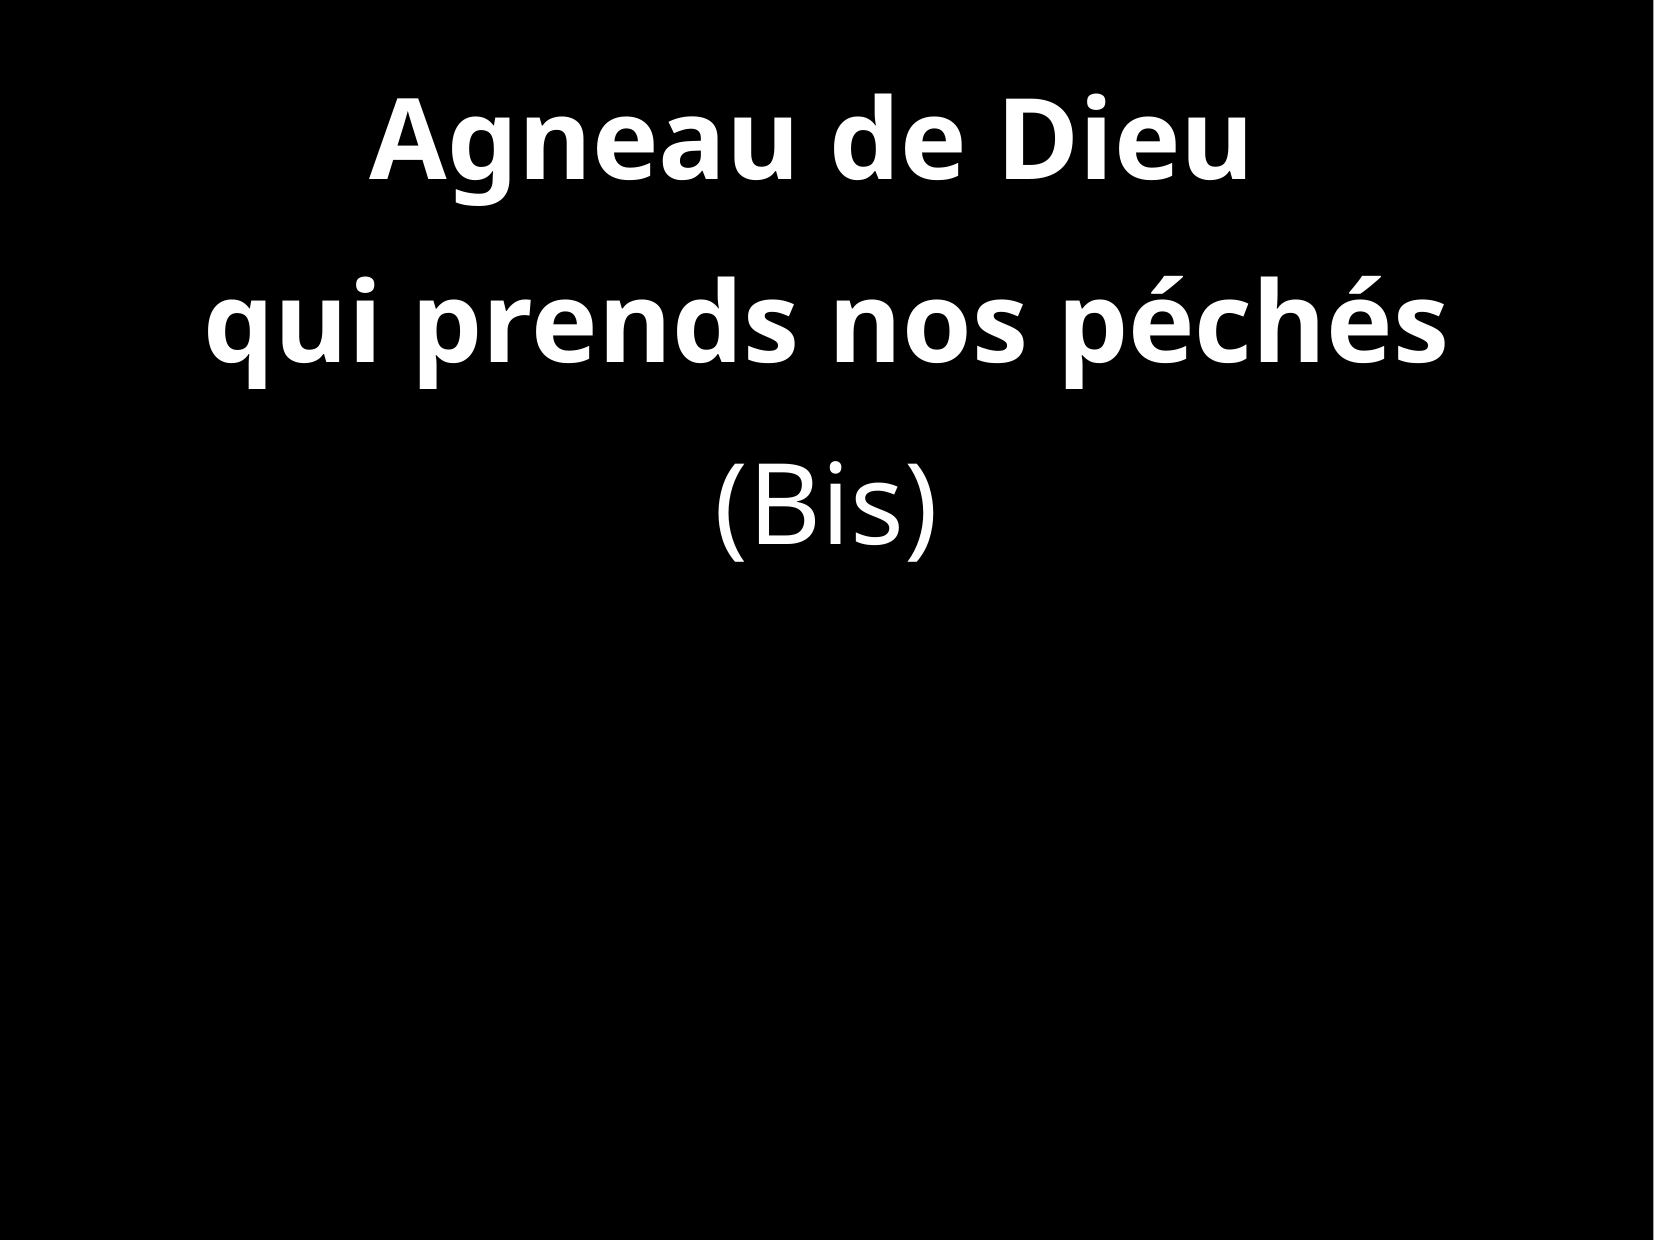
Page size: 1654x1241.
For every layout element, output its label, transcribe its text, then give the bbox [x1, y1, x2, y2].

list Agneau de Dieu qui prends nos péchés (Bis) [82, 59, 1571, 1118]
